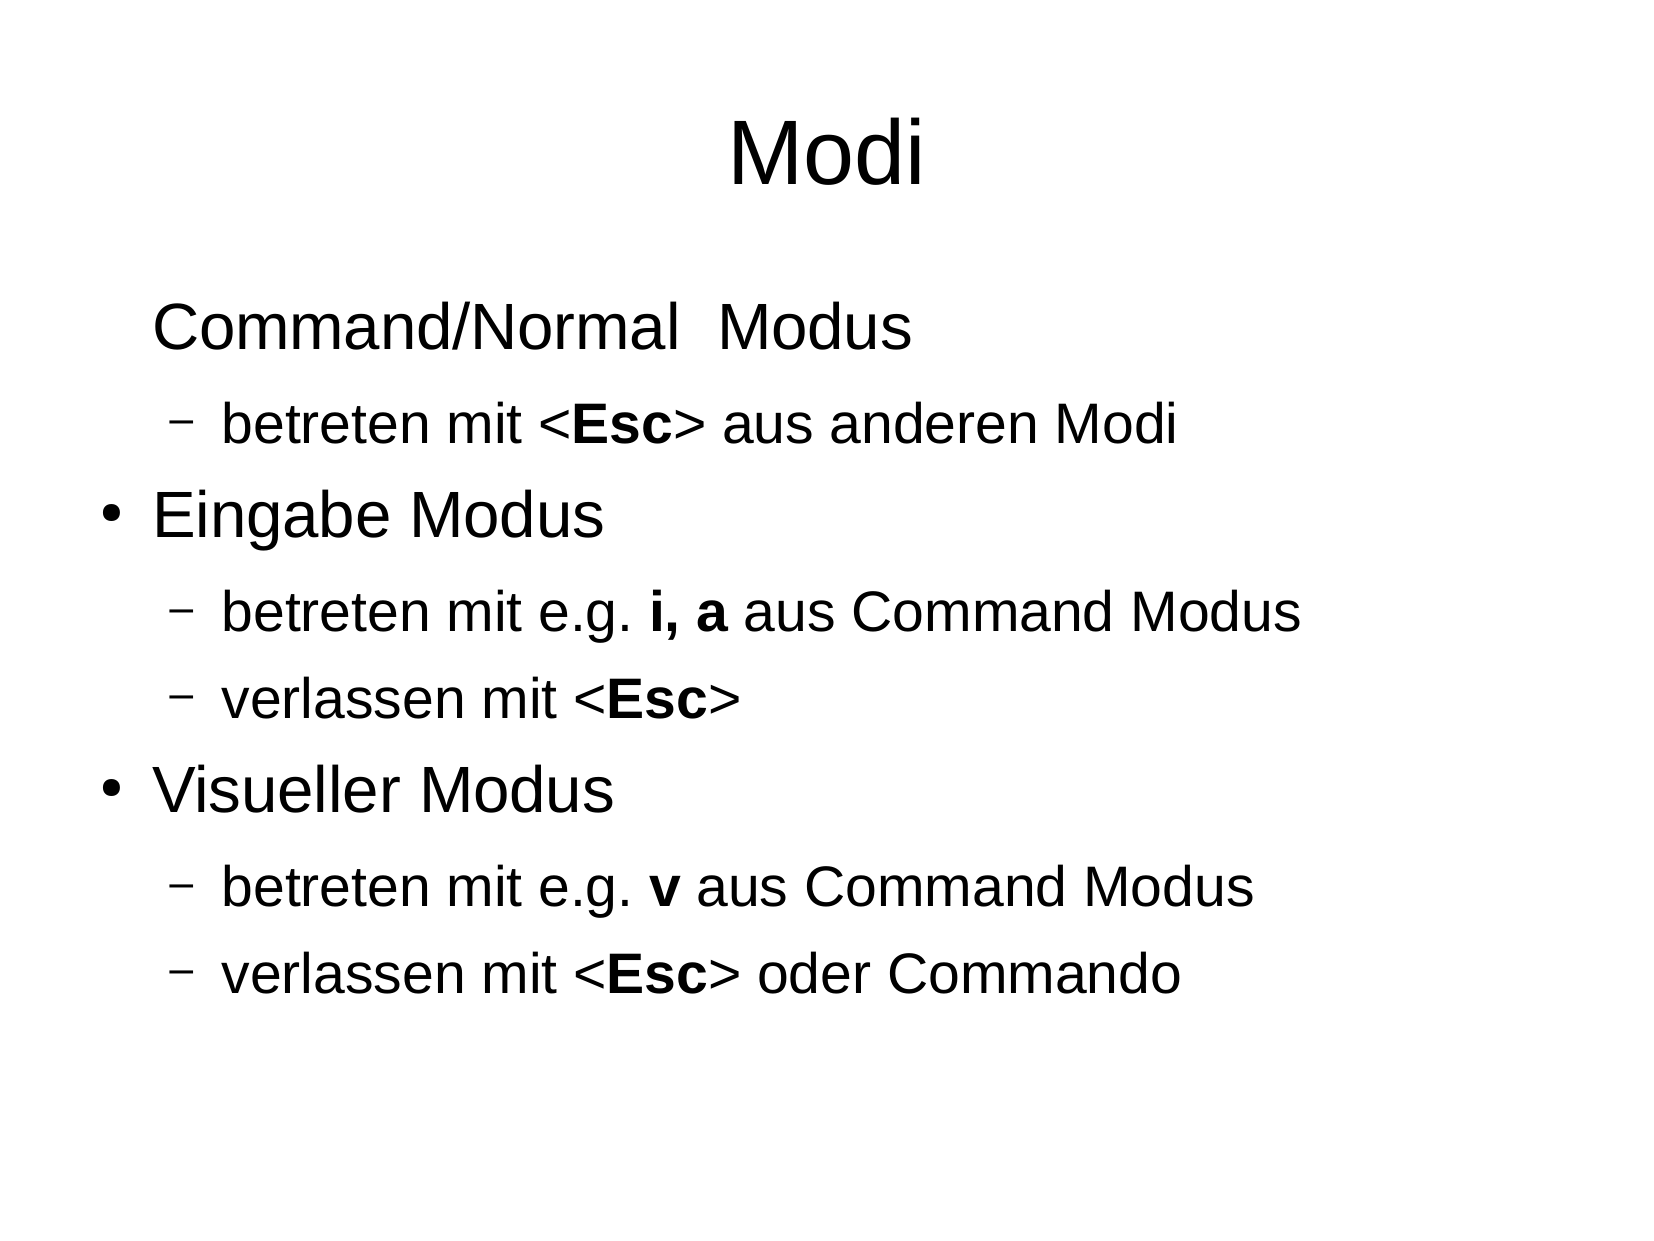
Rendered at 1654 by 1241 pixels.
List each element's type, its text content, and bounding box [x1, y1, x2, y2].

list Command/Normal Modus betreten mit <Esc> aus anderen Modi Eingabe Modus betreten mit e.g. i, a aus Command Modus verlassen mit <Esc> Visueller Modus betreten mit e.g. v aus Command Modus verlassen mit <Esc> oder Commando [82, 290, 1571, 1010]
title Modi [82, 49, 1571, 257]
